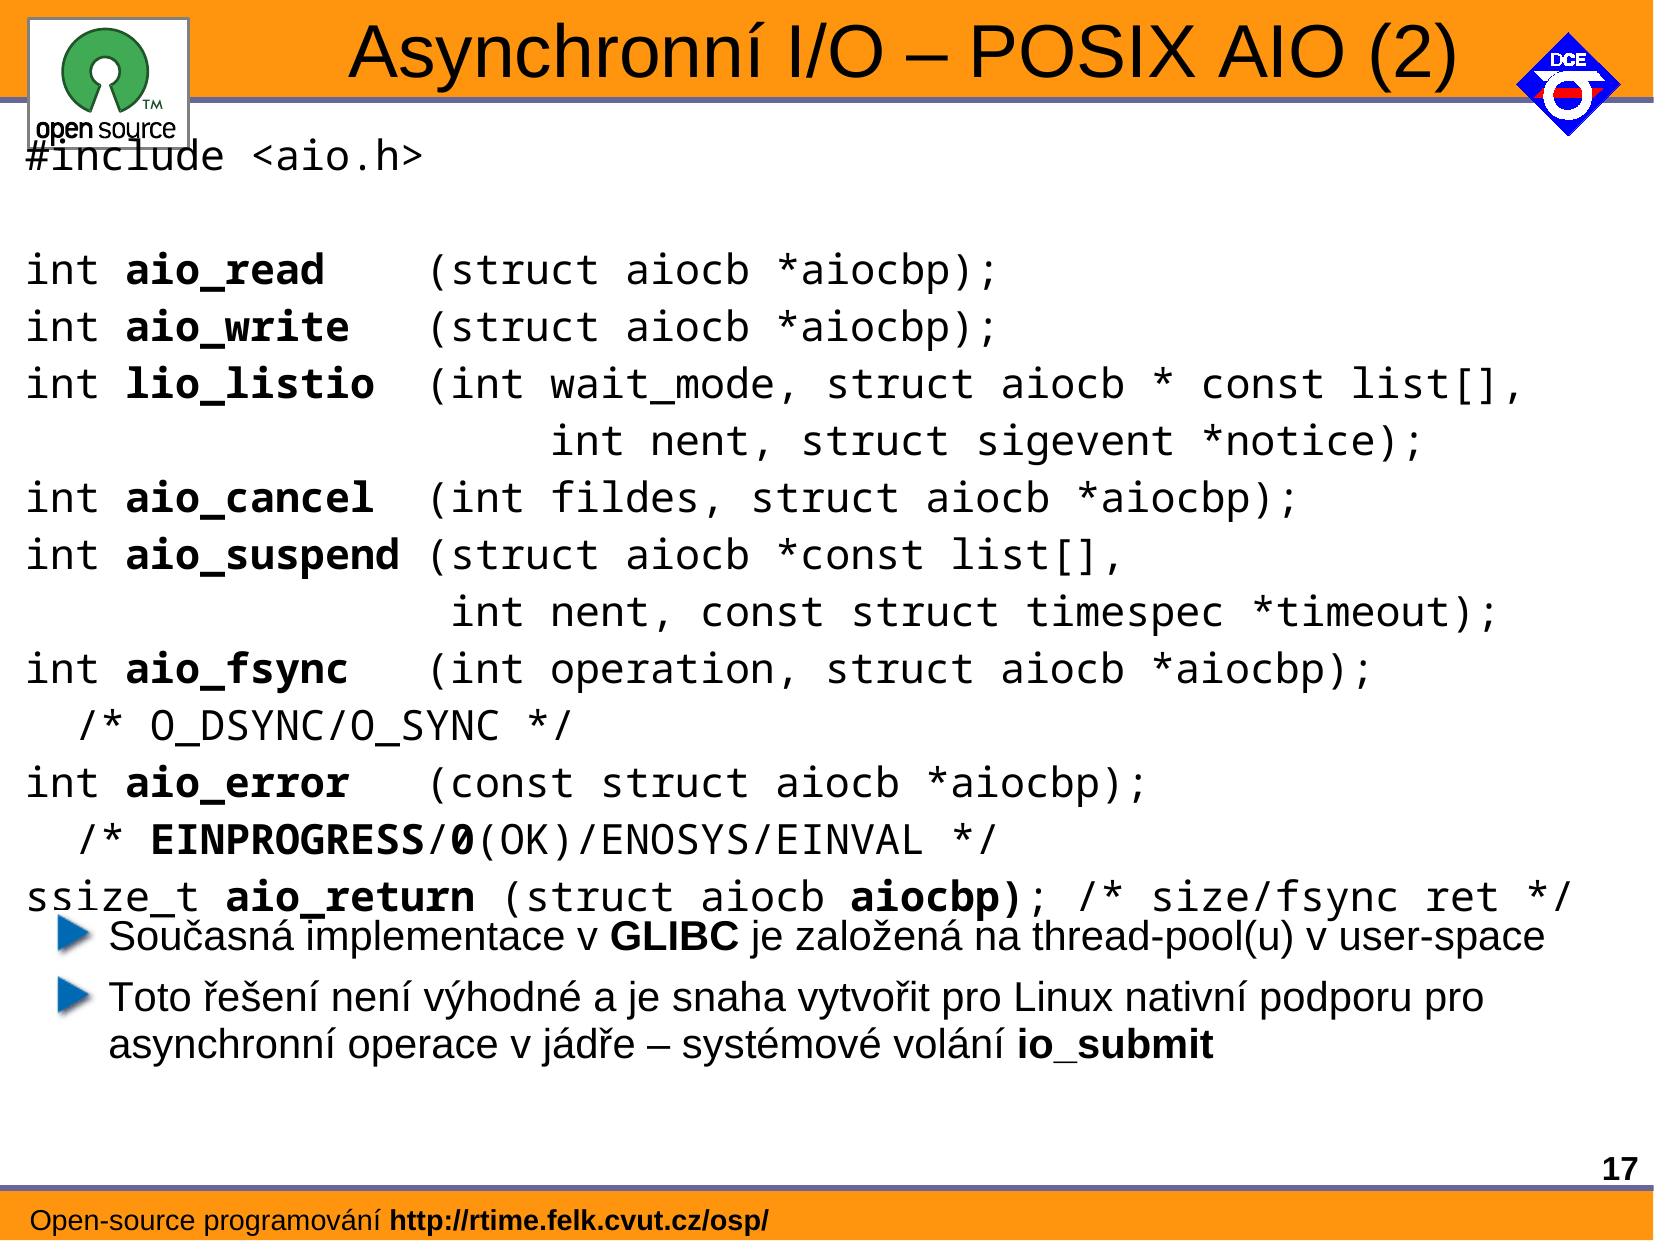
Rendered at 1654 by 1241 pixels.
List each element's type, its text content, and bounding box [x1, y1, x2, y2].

text_box #include <aio.h> int aio_read (struct aiocb *aiocbp); int aio_write (struct aiocb *aiocbp); int lio_listio (int wait_mode, struct aiocb * const list[], int nent, struct sigevent *notice); int aio_cancel (int fildes, struct aiocb *aiocbp); int aio_suspend (struct aiocb *const list[], int nent, const struct timespec *timeout); int aio_fsync (int operation, struct aiocb *aiocbp); /* O_DSYNC/O_SYNC */ int aio_error (const struct aiocb *aiocbp); /* EINPROGRESS/0(OK)/ENOSYS/EINVAL */ ssize_t aio_return (struct aiocb aiocbp); /* size/fsync ret */ [24, 174, 1600, 875]
title Asynchronní I/O – POSIX AIO (2) [178, 4, 1631, 98]
list Současná implementace v GLIBC je založená na thread-pool(u) v user-space Toto řešení není výhodné a je snaha vytvořit pro Linux nativní podporu pro asynchronní operace v jádře – systémové volání io_submit [37, 912, 1600, 1121]
